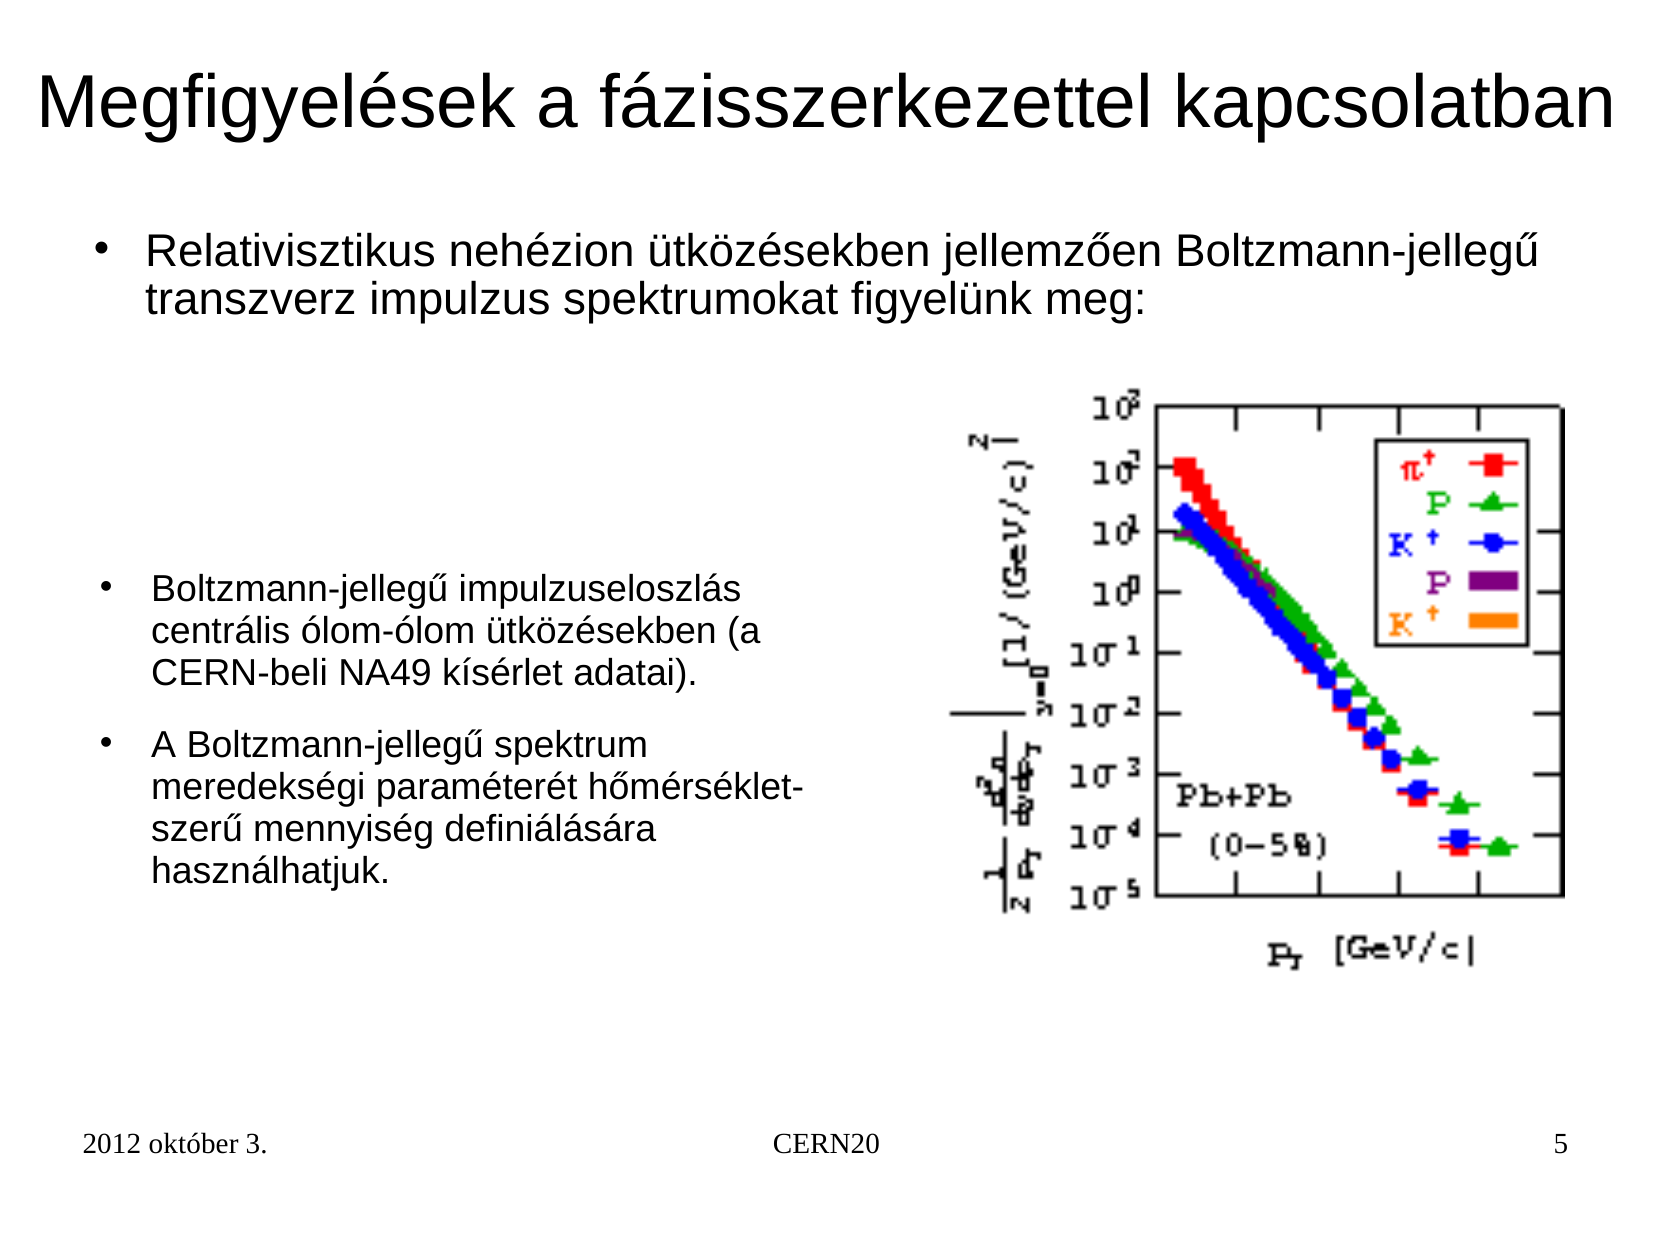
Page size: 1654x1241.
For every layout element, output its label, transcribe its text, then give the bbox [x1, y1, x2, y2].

list Relativisztikus nehézion ütközésekben jellemzően Boltzmann-jellegű transzverz impulzus spektrumokat figyelünk meg: [76, 147, 1565, 655]
title Megfigyelések a fázisszerkezettel kapcsolatban [29, 0, 1625, 207]
list Boltzmann-jellegű impulzuseloszlás centrális ólom-ólom ütközésekben (a CERN-beli NA49 kísérlet adatai). A Boltzmann-jellegű spektrum meredekségi paraméterét hőmérséklet-szerű mennyiség definiálására használhatjuk. [82, 655, 808, 1109]
picture [940, 383, 1565, 975]
